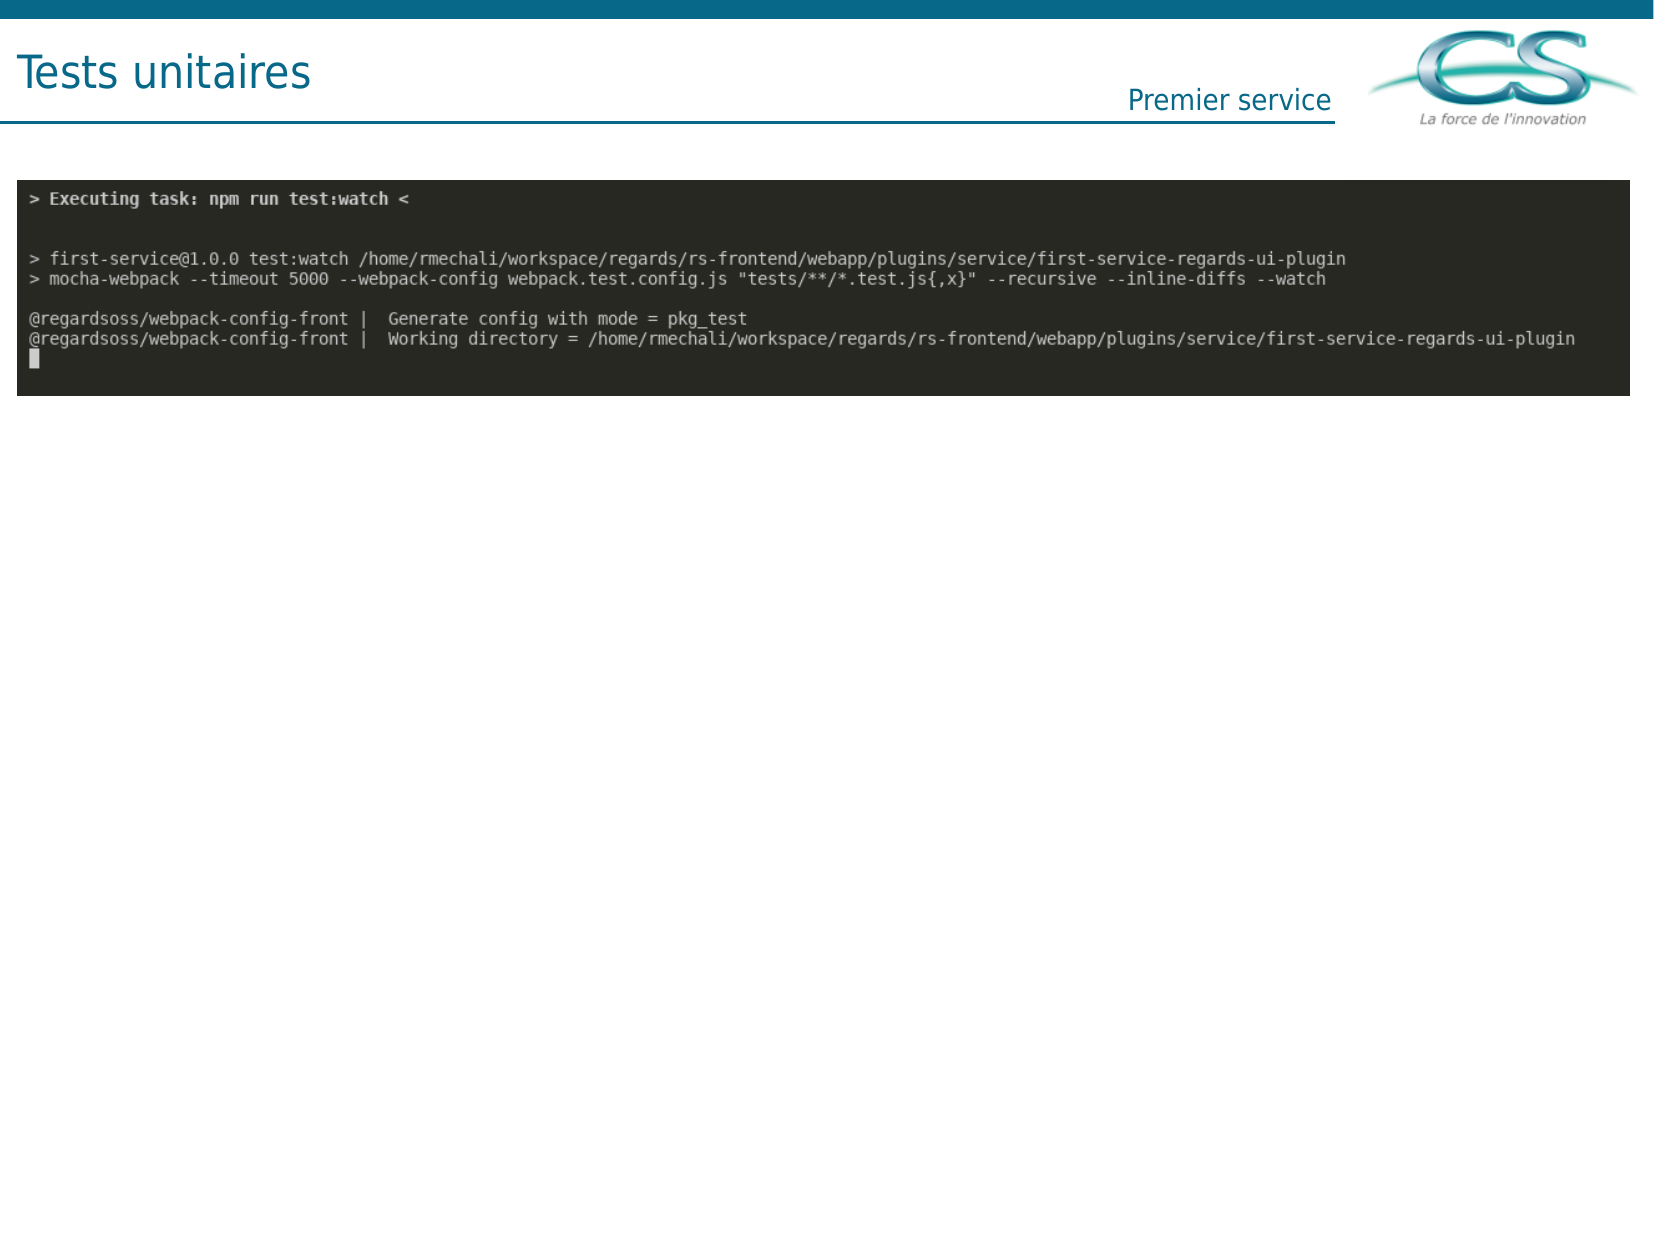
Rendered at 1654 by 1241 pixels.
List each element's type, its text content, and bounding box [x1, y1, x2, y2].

title Tests unitaires [17, 46, 1368, 106]
picture [17, 180, 1630, 396]
text_box Premier service [1116, 71, 1359, 164]
picture [1368, 28, 1642, 128]
